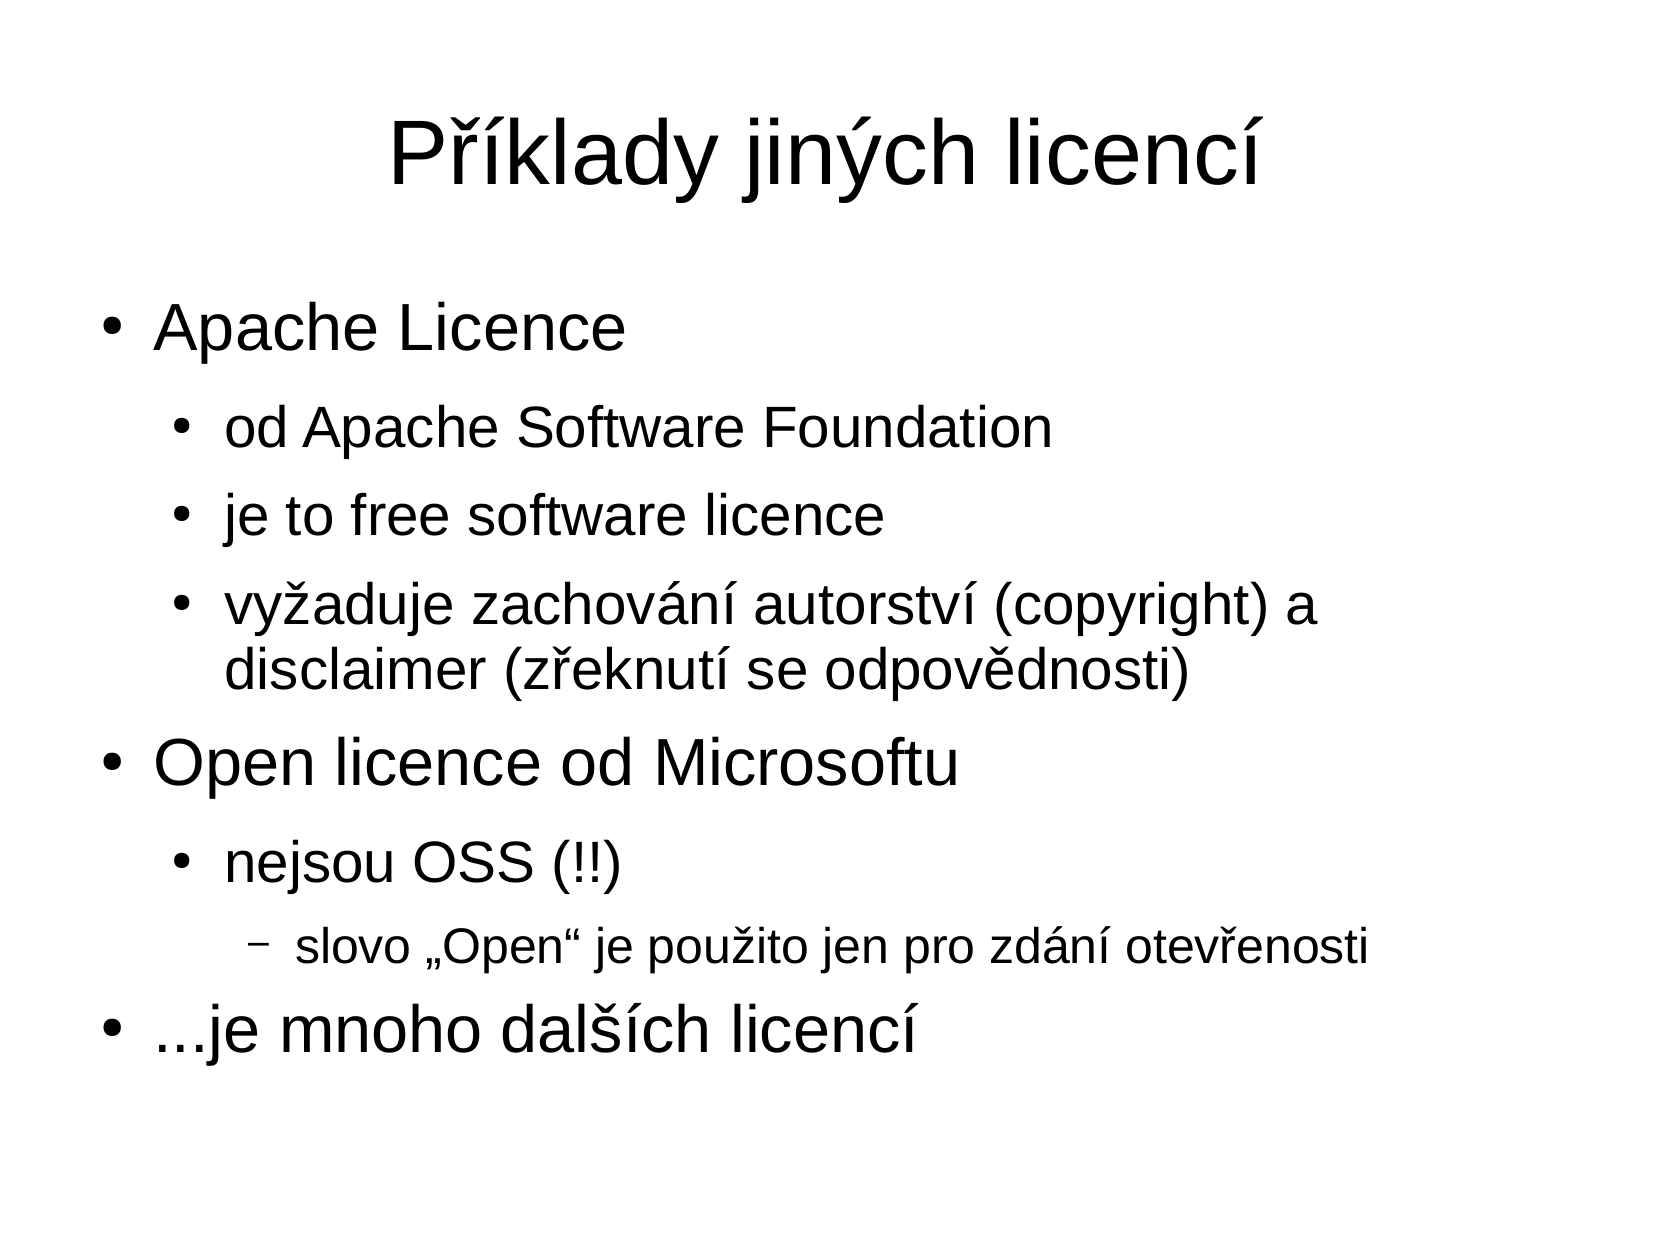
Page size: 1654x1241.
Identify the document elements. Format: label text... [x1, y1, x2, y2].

list Apache Licence od Apache Software Foundation je to free software licence vyžaduje zachování autorství (copyright) a disclaimer (zřeknutí se odpovědnosti) Open licence od Microsoftu nejsou OSS (!!) slovo „Open“ je použito jen pro zdání otevřenosti ...je mnoho dalších licencí [82, 290, 1571, 1067]
title Příklady jiných licencí [82, 49, 1571, 257]
